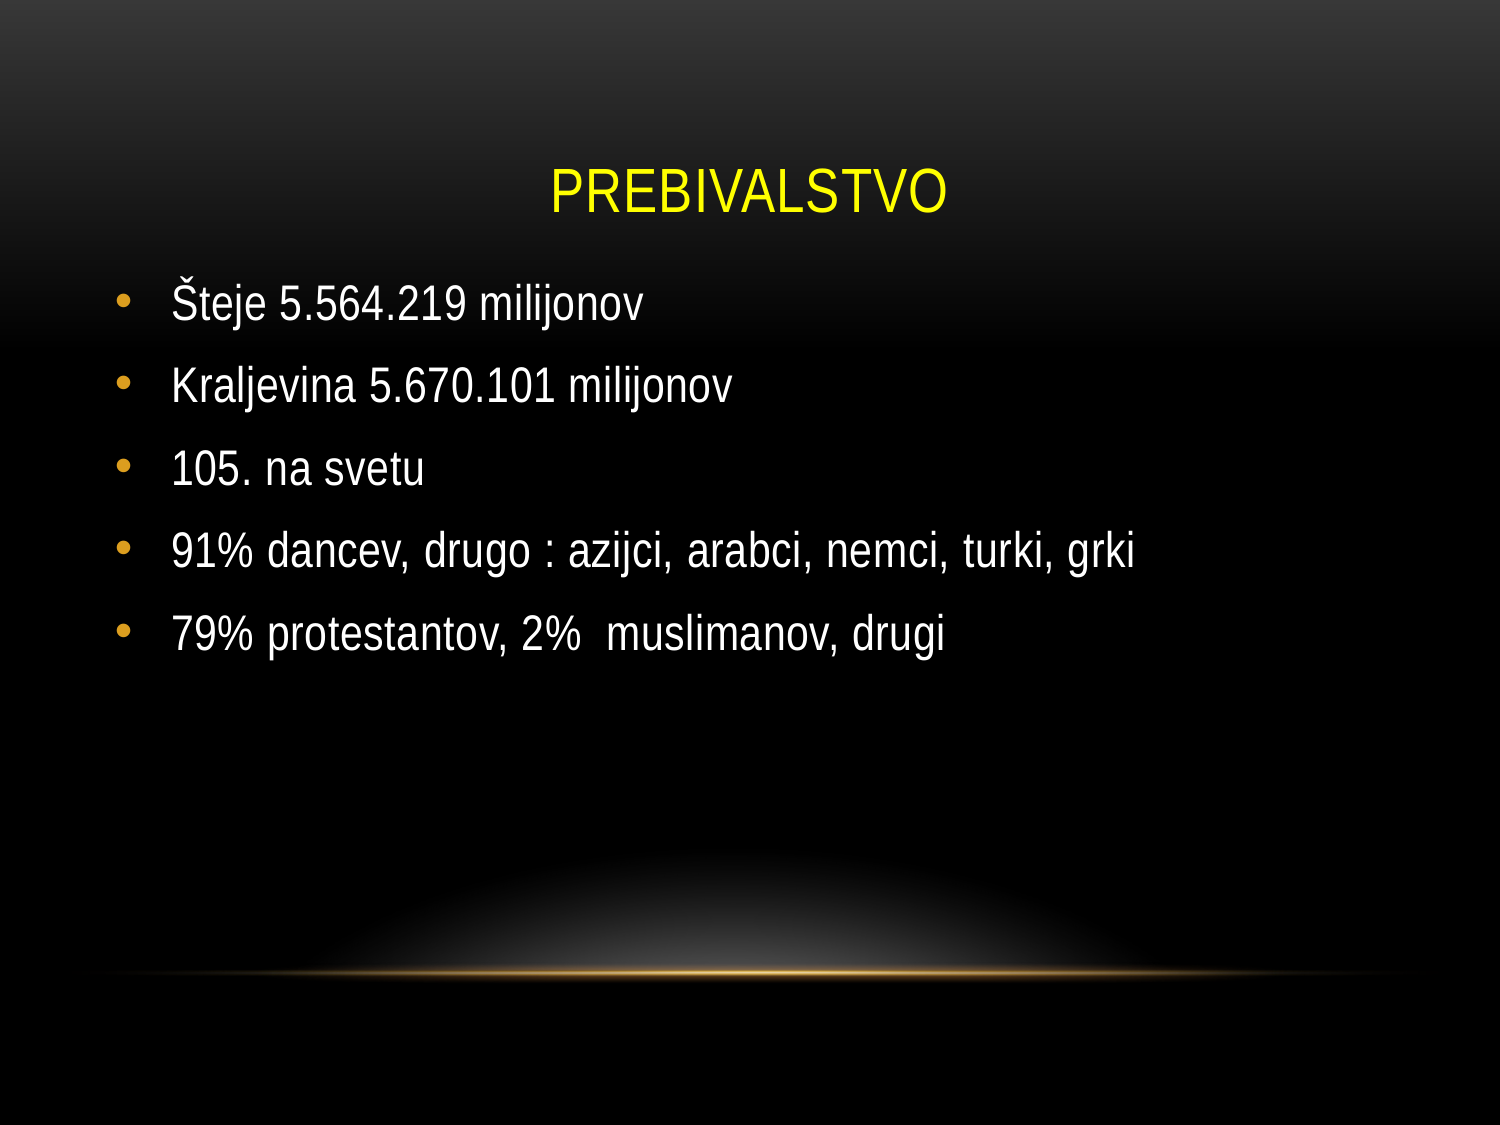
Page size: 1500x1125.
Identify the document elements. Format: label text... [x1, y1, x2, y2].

title Prebivalstvo [99, 45, 1400, 233]
list Šteje 5.564.219 milijonov Kraljevina 5.670.101 milijonov 105. na svetu 91% dancev, drugo : azijci, arabci, nemci, turki, grki 79% protestantov, 2% muslimanov, drugi [99, 262, 1400, 938]
picture [0, 0, 1500, 1125]
